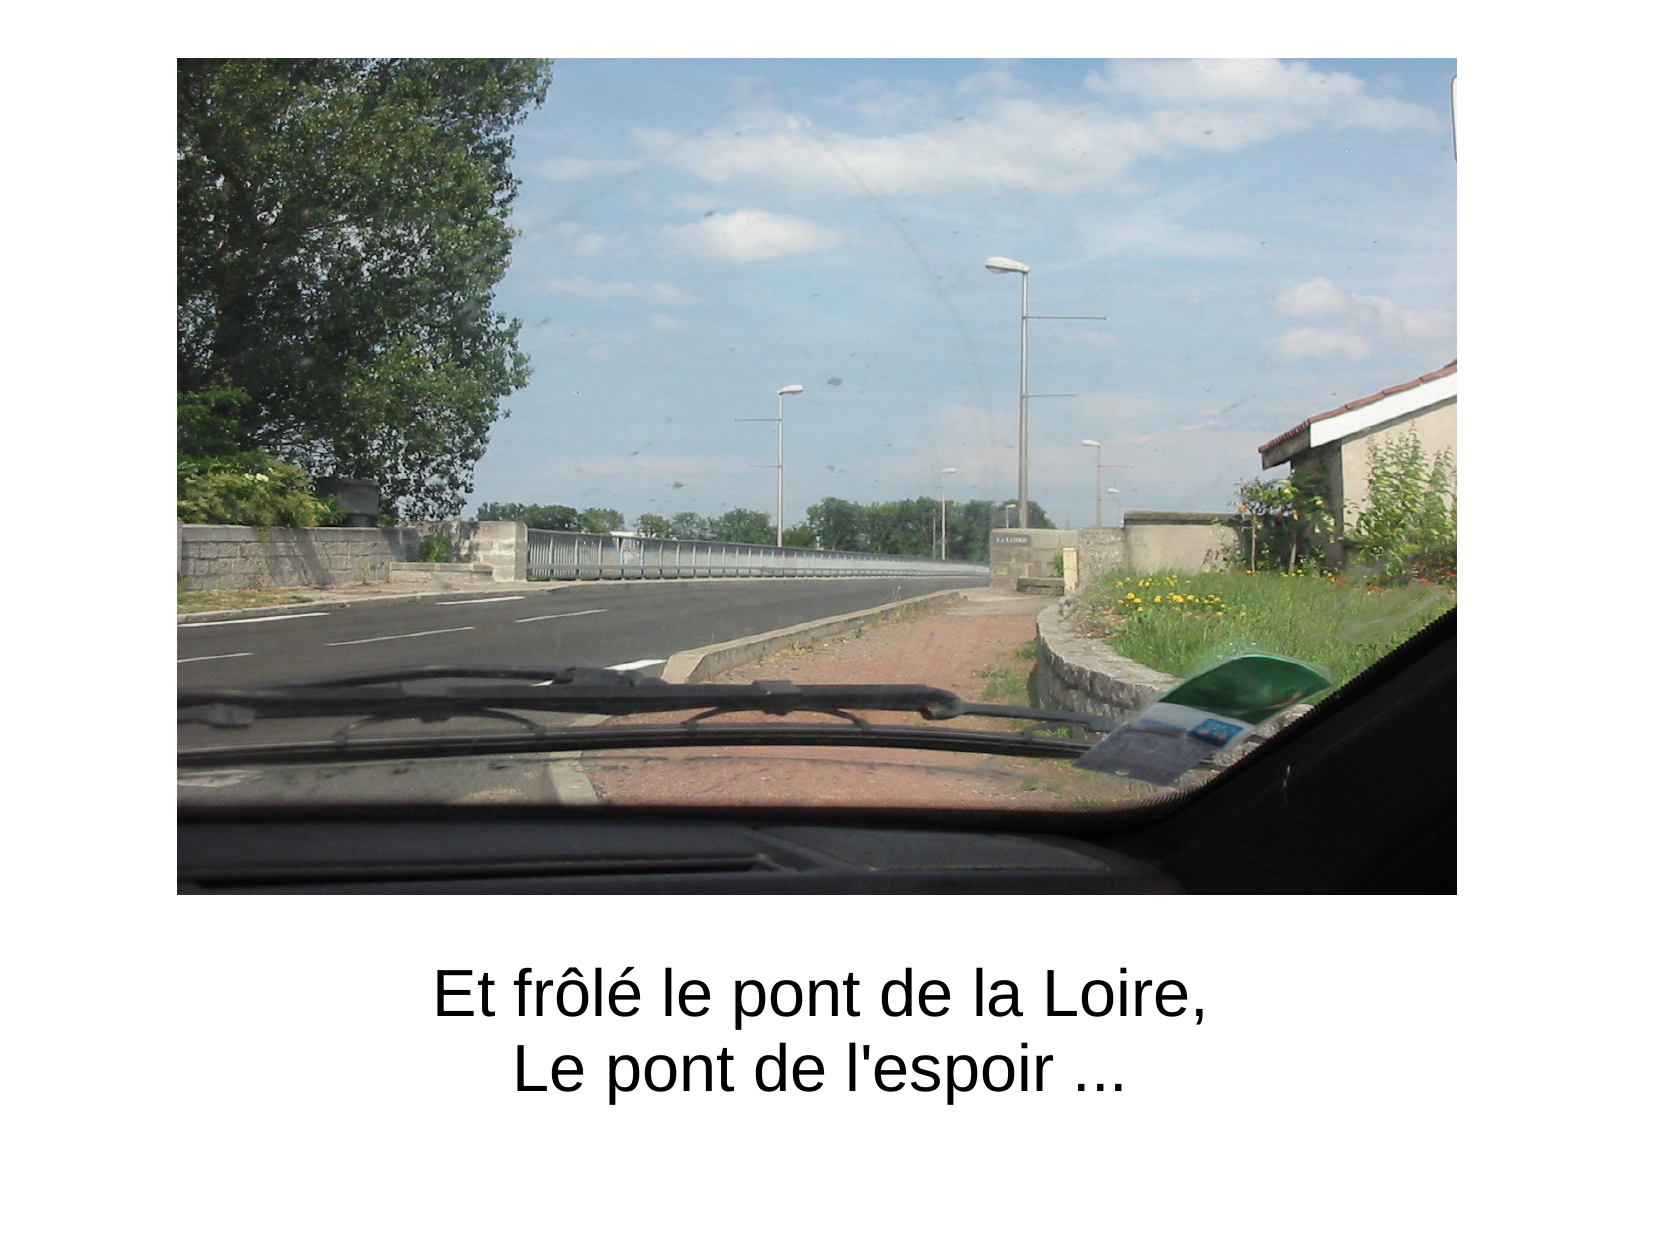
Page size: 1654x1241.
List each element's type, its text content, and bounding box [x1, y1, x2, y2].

subtitle Et frôlé le pont de la Loire, Le pont de l'espoir ... [76, 59, 1565, 1181]
picture [177, 58, 1457, 895]
